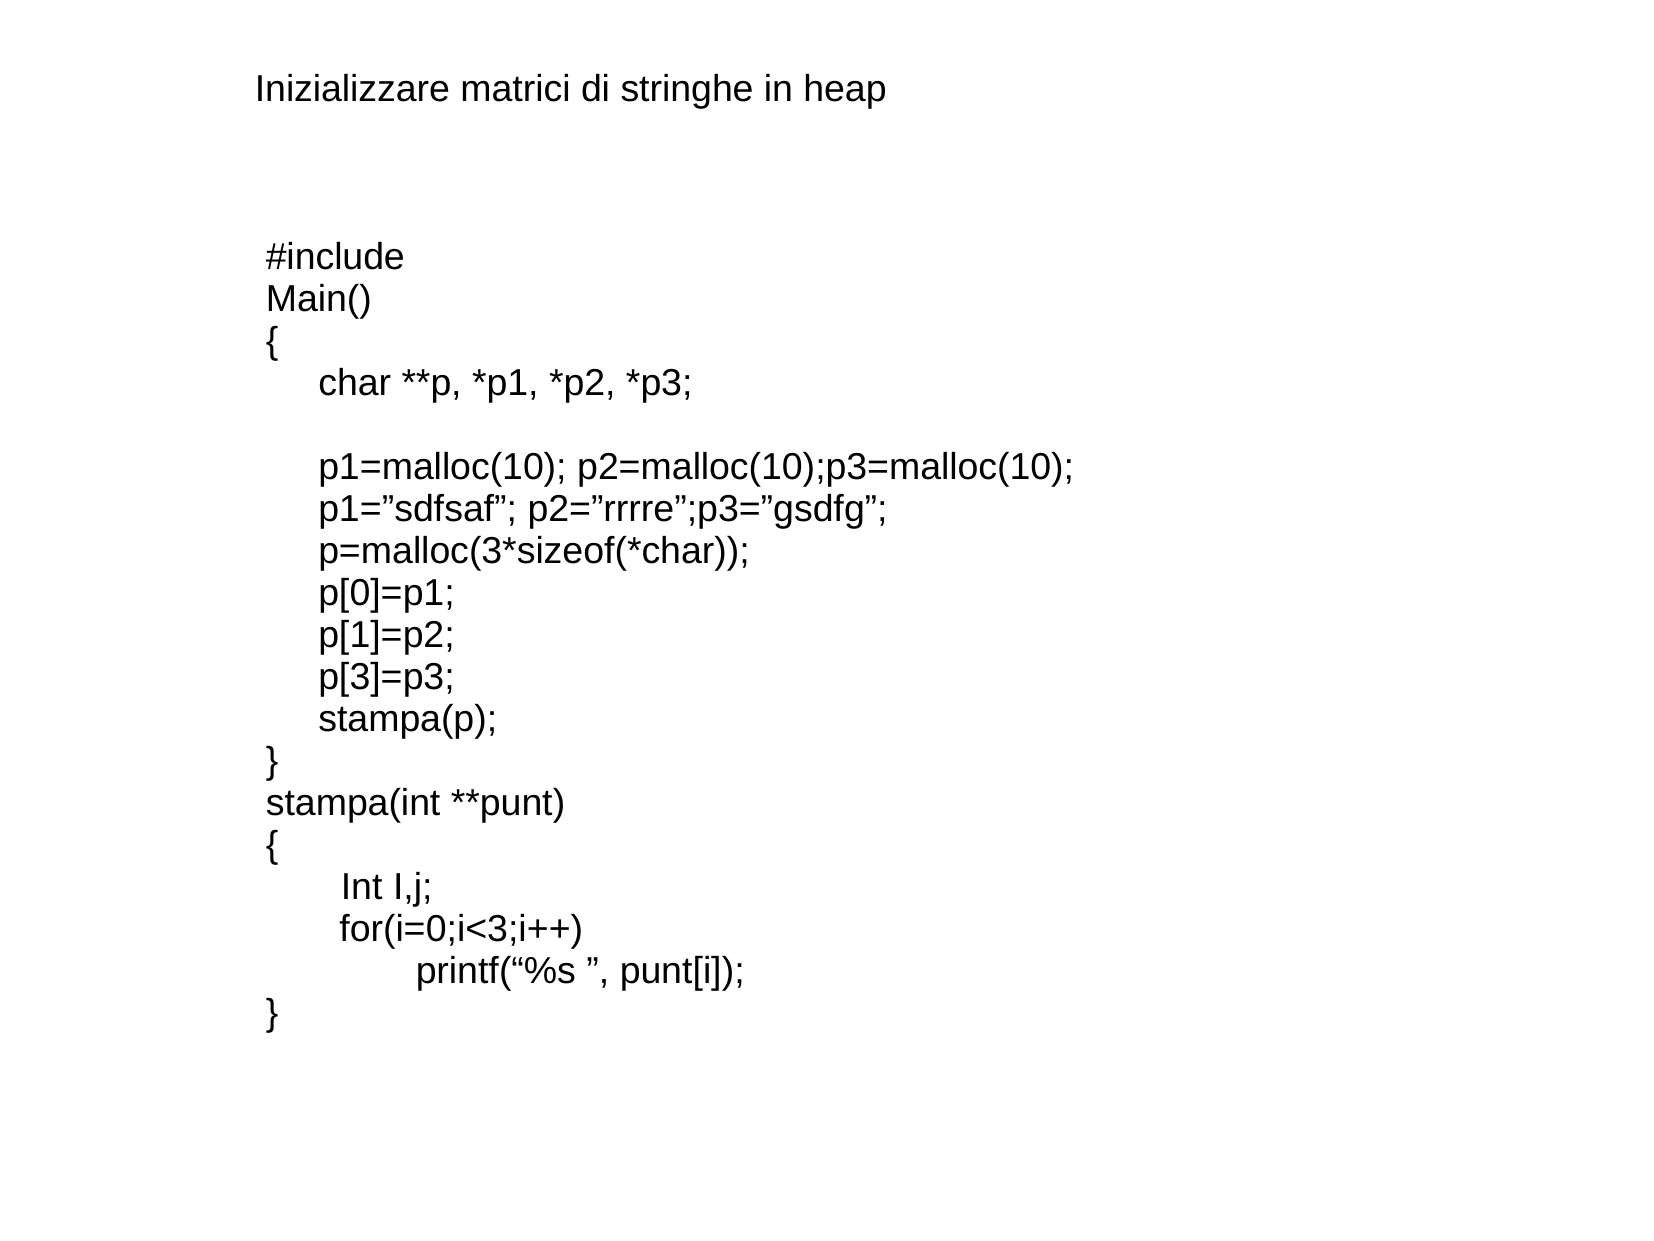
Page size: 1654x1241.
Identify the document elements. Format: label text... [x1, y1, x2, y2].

text_box #include Main() { char **p, *p1, *p2, *p3; p1=malloc(10); p2=malloc(10);p3=malloc(10); p1=”sdfsaf”; p2=”rrrre”;p3=”gsdfg”; p=malloc(3*sizeof(*char)); p[0]=p1; p[1]=p2; p[3]=p3; stampa(p); } stampa(int **punt) { Int I,j; for(i=0;i<3;i++) printf(“%s ”, punt[i]); } [251, 228, 1396, 1209]
text_box Inizializzare matrici di stringhe in heap [240, 60, 1471, 117]
